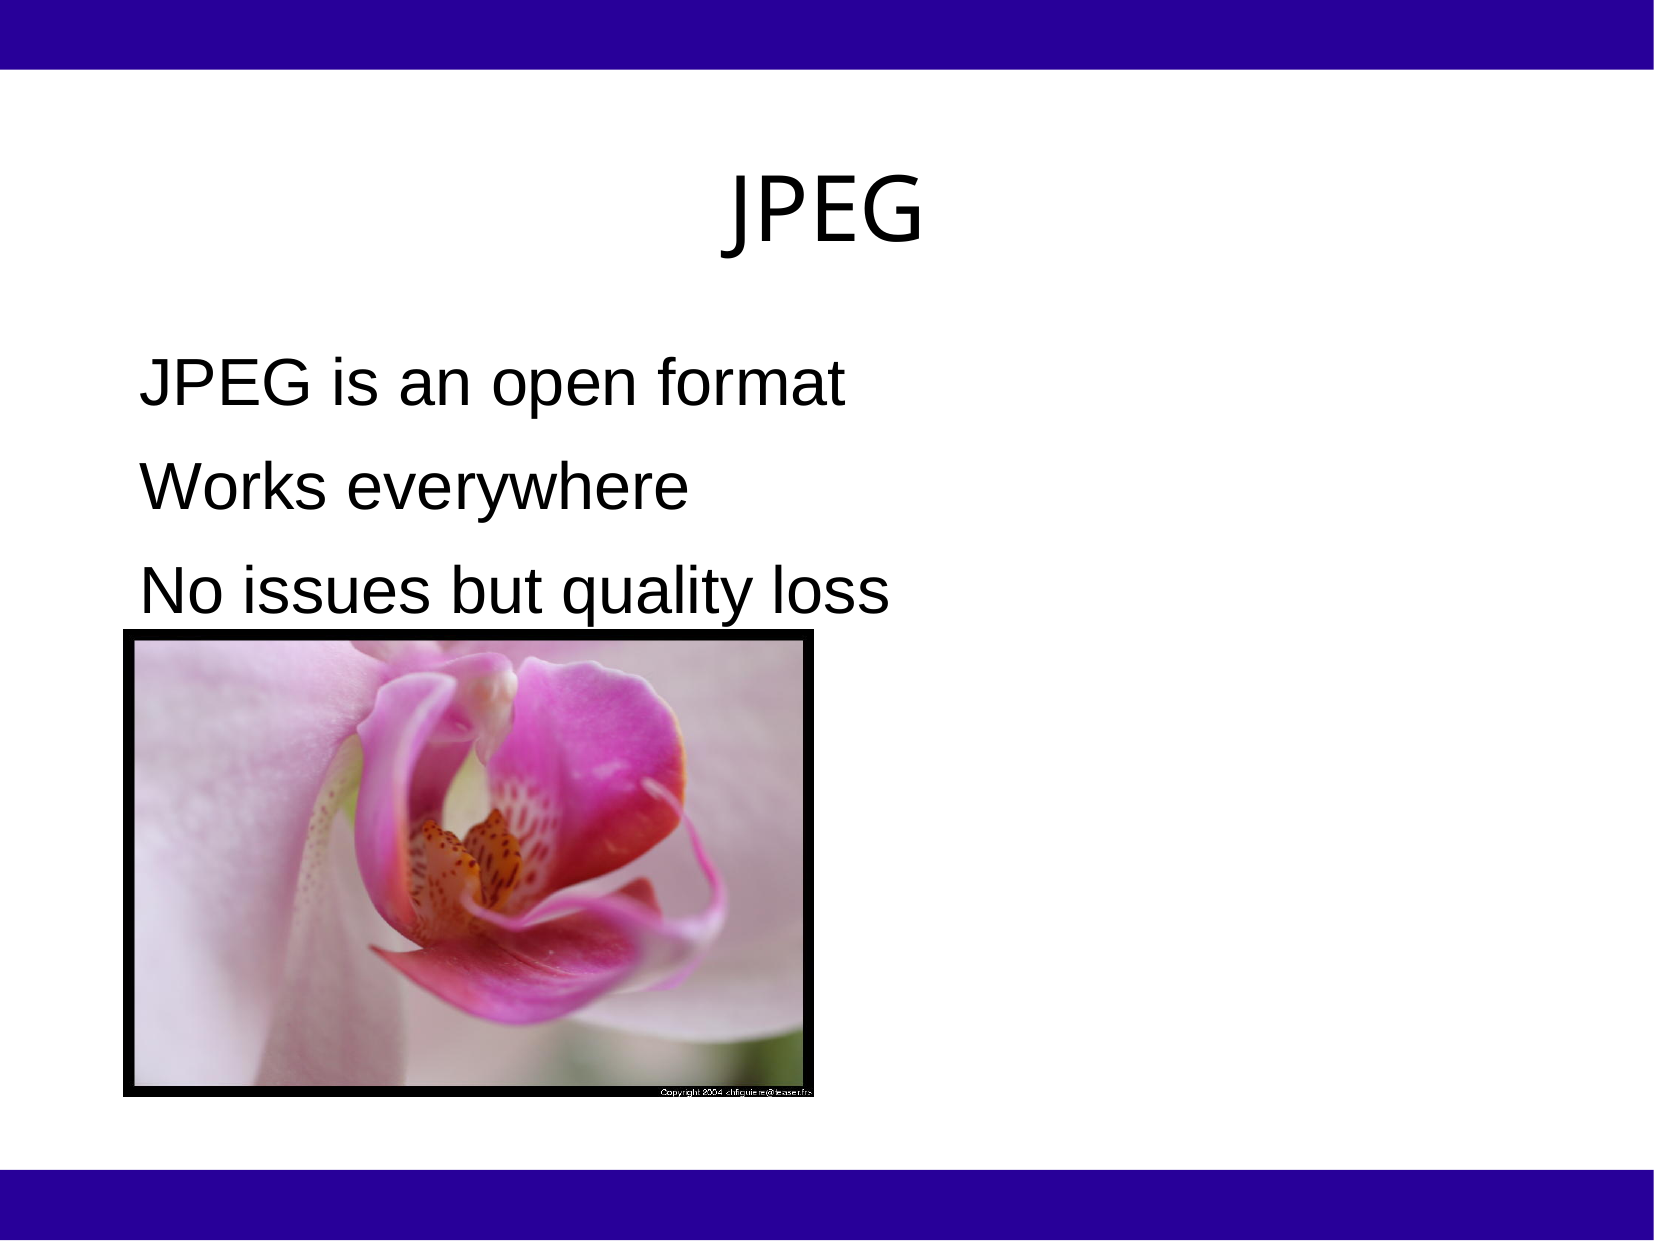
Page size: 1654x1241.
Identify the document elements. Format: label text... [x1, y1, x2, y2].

title JPEG [121, 102, 1534, 311]
picture [123, 629, 814, 1097]
list JPEG is an open format Works everywhere No issues but quality loss [845, 344, 1535, 1127]
